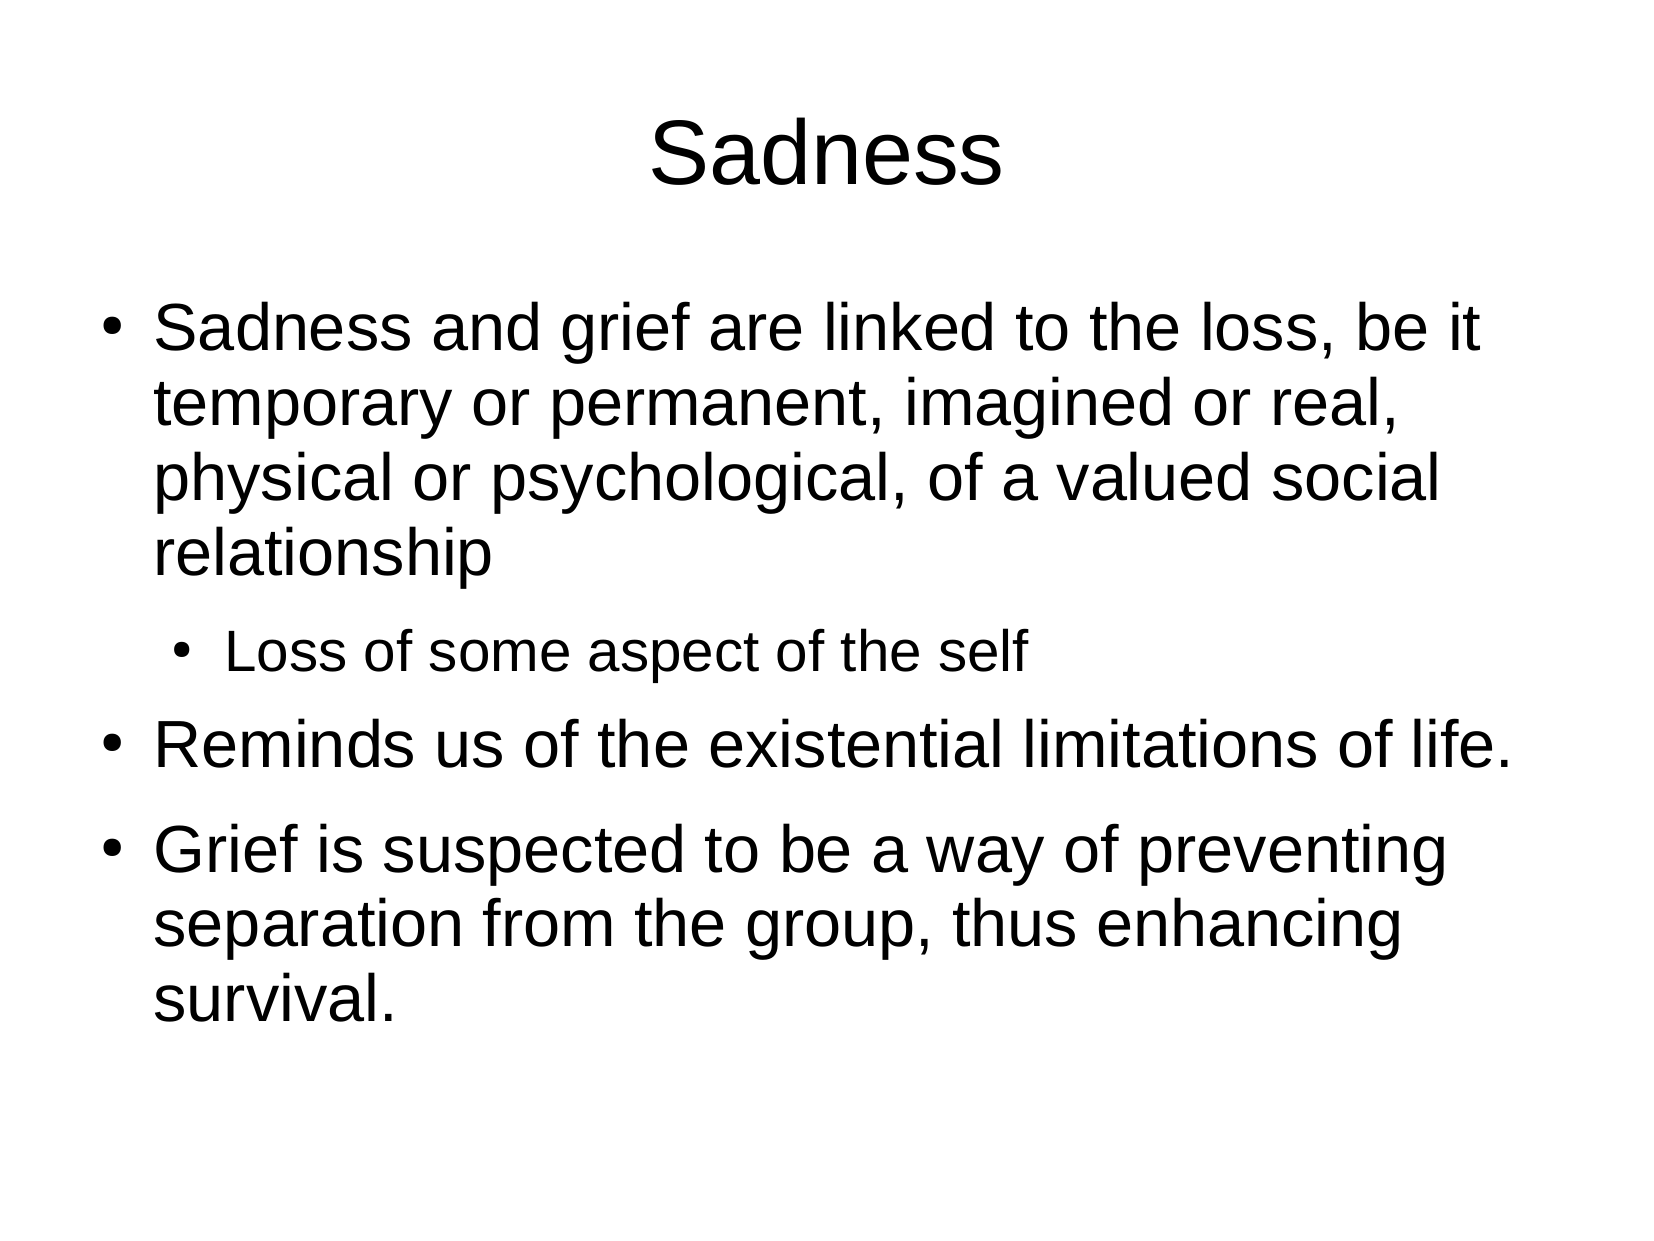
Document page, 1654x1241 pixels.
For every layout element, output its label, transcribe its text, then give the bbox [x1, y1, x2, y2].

list Sadness and grief are linked to the loss, be it temporary or permanent, imagined or real, physical or psychological, of a valued social relationship Loss of some aspect of the self Reminds us of the existential limitations of life. Grief is suspected to be a way of preventing separation from the group, thus enhancing survival. [82, 290, 1571, 1094]
title Sadness [82, 56, 1571, 250]
